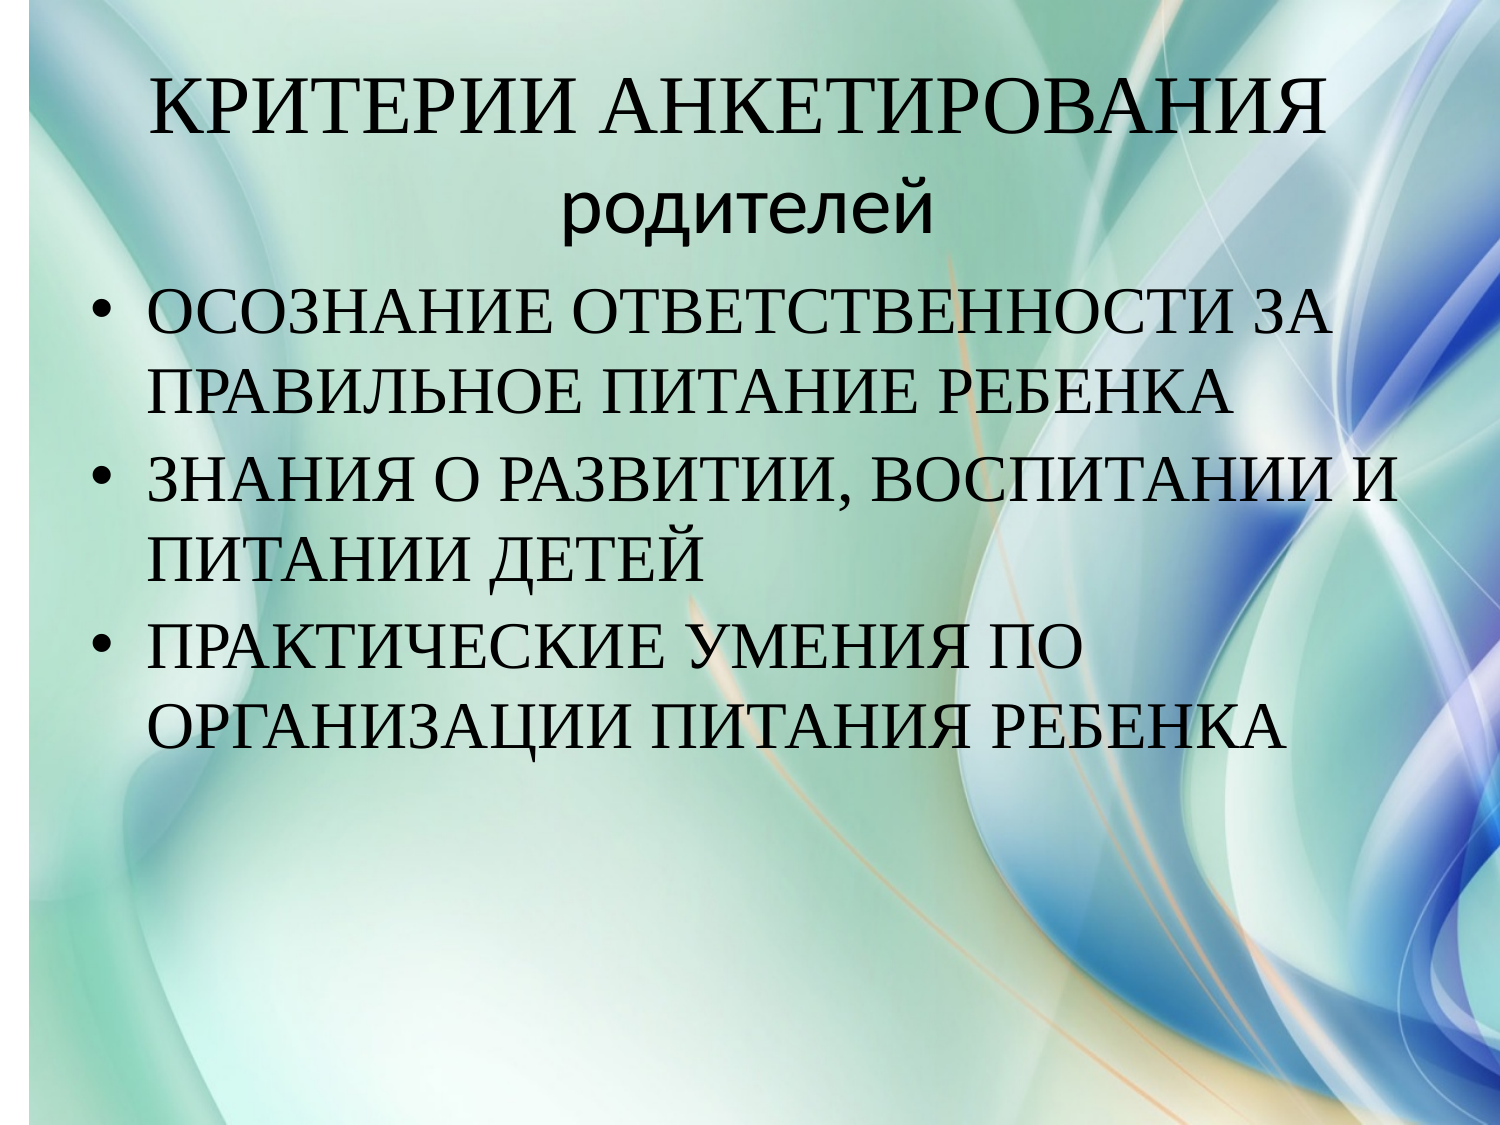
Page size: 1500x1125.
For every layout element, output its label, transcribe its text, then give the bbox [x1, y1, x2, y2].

title КРИТЕРИИ АНКЕТИРОВАНИЯ родителей [64, 42, 1413, 206]
picture [29, 0, 1500, 1125]
text_box ОСОЗНАНИЕ ОТВЕТСТВЕННОСТИ ЗА ПРАВИЛЬНОЕ ПИТАНИЕ РЕБЕНКА ЗНАНИЯ О РАЗВИТИИ, ВОСПИТАНИИ И ПИТАНИИ ДЕТЕЙ ПРАКТИЧЕСКИЕ УМЕНИЯ ПО ОРГАНИЗАЦИИ ПИТАНИЯ РЕБЕНКА [74, 259, 1425, 1003]
